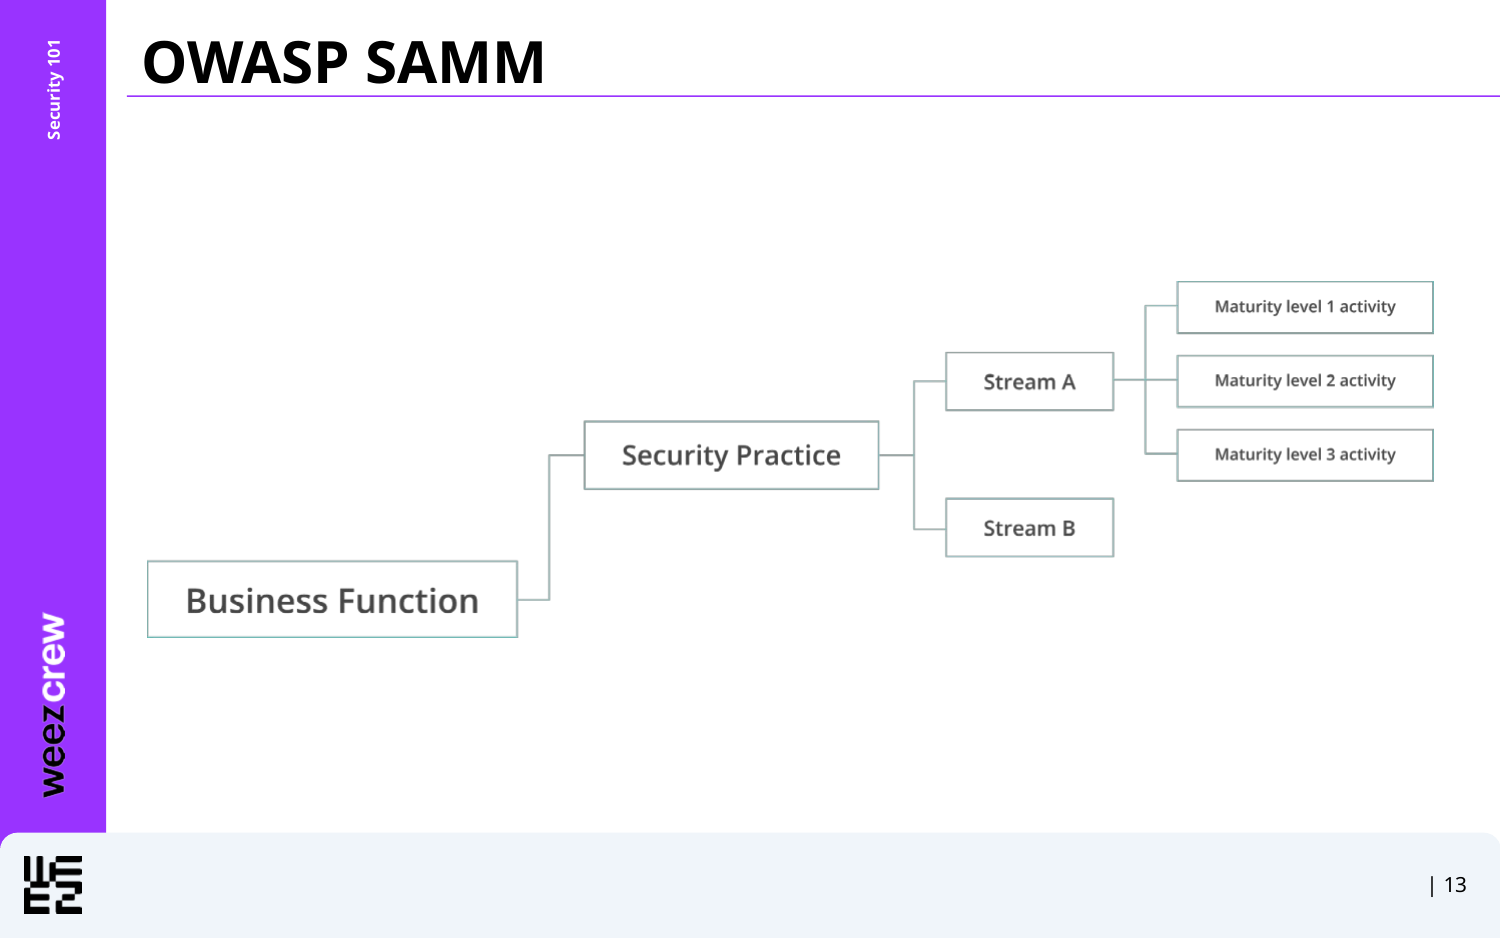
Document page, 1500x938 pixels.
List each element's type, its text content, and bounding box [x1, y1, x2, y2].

title Security 101 [0, 24, 107, 497]
picture [147, 281, 1434, 638]
picture [43, 612, 65, 798]
title OWASP SAMM [126, 24, 1480, 97]
picture [24, 856, 82, 914]
slide_number | <number> [1393, 850, 1482, 922]
